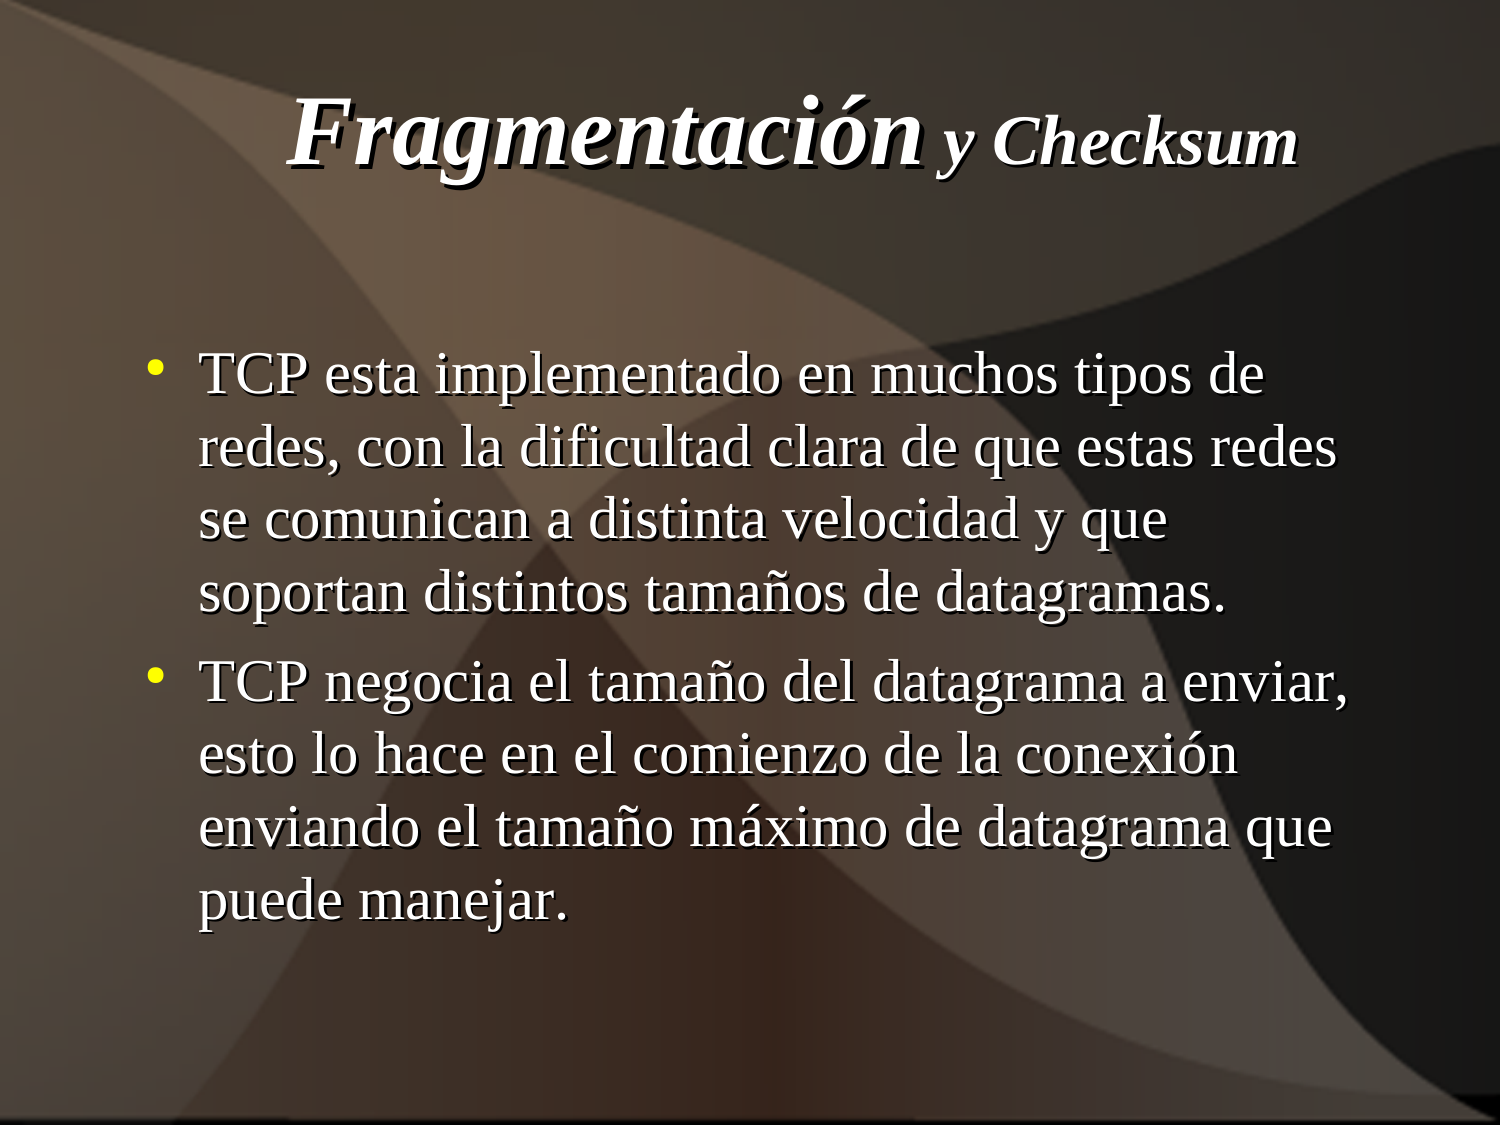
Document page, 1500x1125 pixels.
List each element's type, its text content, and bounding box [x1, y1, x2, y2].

text_box Fragmentación y Checksum [236, 70, 1316, 191]
picture [0, 0, 1500, 1125]
list TCP esta implementado en muchos tipos de redes, con la dificultad clara de que estas redes se comunican a distinta velocidad y que soportan distintos tamaños de datagramas. TCP negocia el tamaño del datagrama a enviar, esto lo hace en el comienzo de la conexión enviando el tamaño máximo de datagrama que puede manejar. [112, 324, 1388, 1076]
